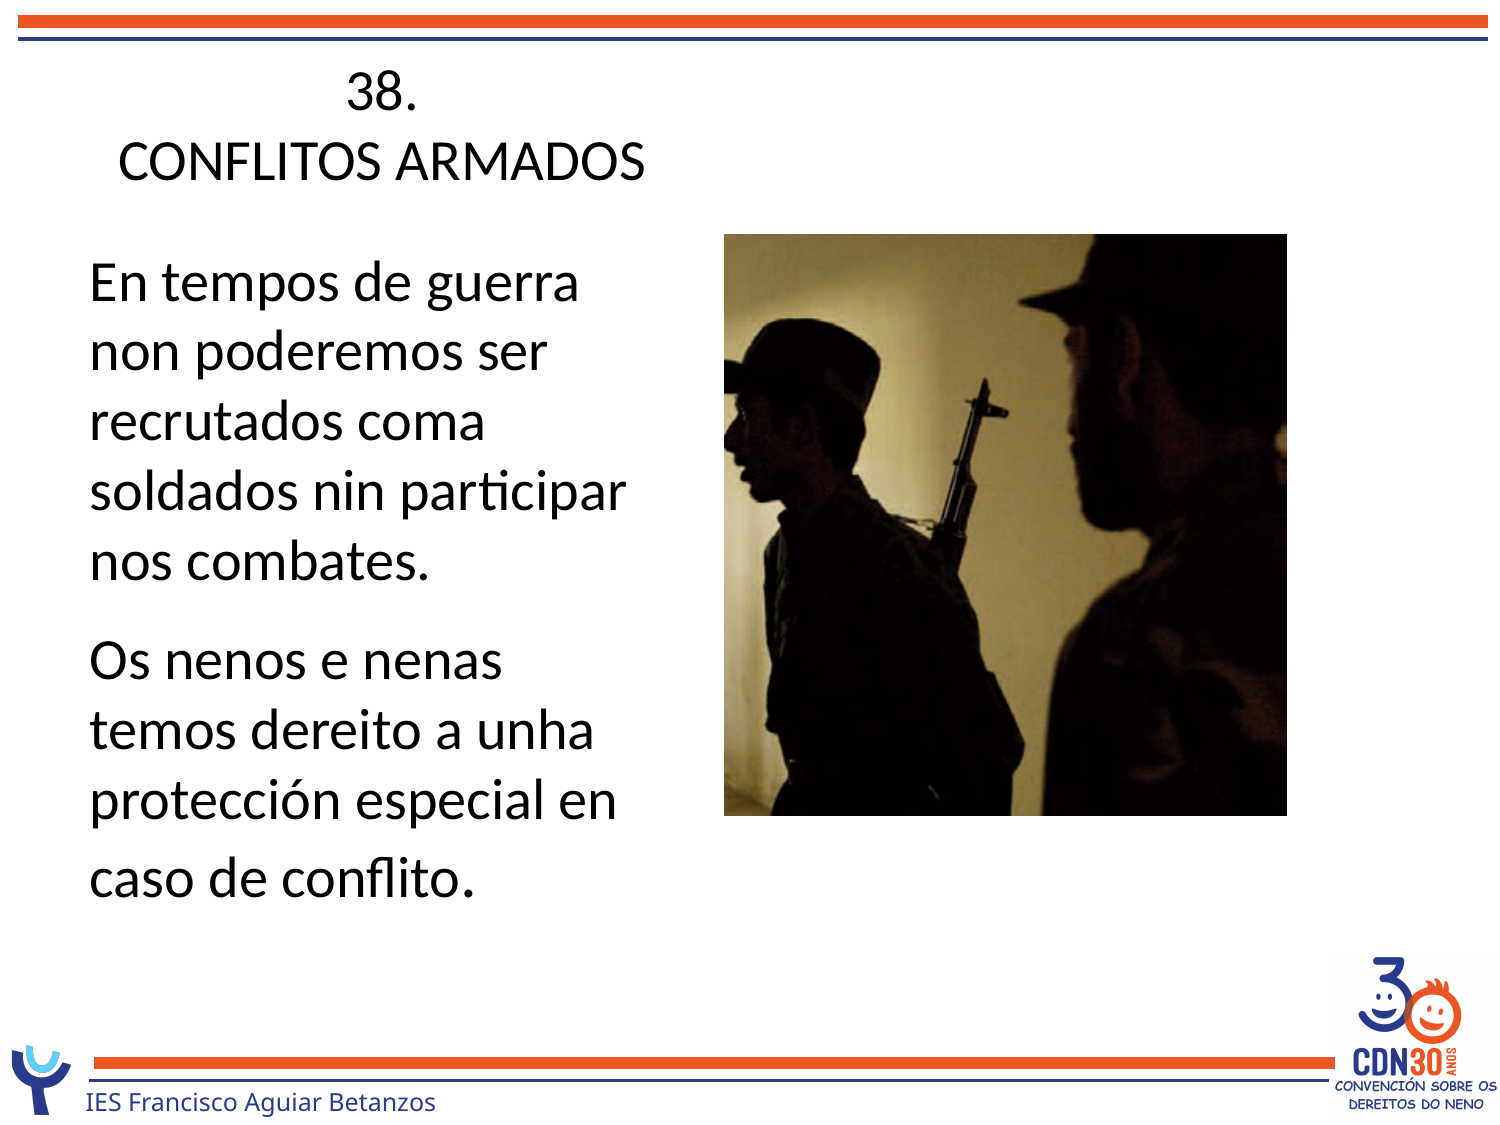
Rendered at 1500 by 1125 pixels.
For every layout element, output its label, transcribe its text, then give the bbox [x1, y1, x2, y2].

title 38. CONFLITOS ARMADOS [75, 44, 690, 236]
picture [724, 234, 1287, 816]
list En tempos de guerra non poderemos ser recrutados coma soldados nin participar nos combates. Os nenos e nenas temos dereito a unha protección especial en caso de conflito. [75, 235, 676, 1005]
picture [11, 1045, 71, 1115]
picture [1330, 956, 1500, 1115]
